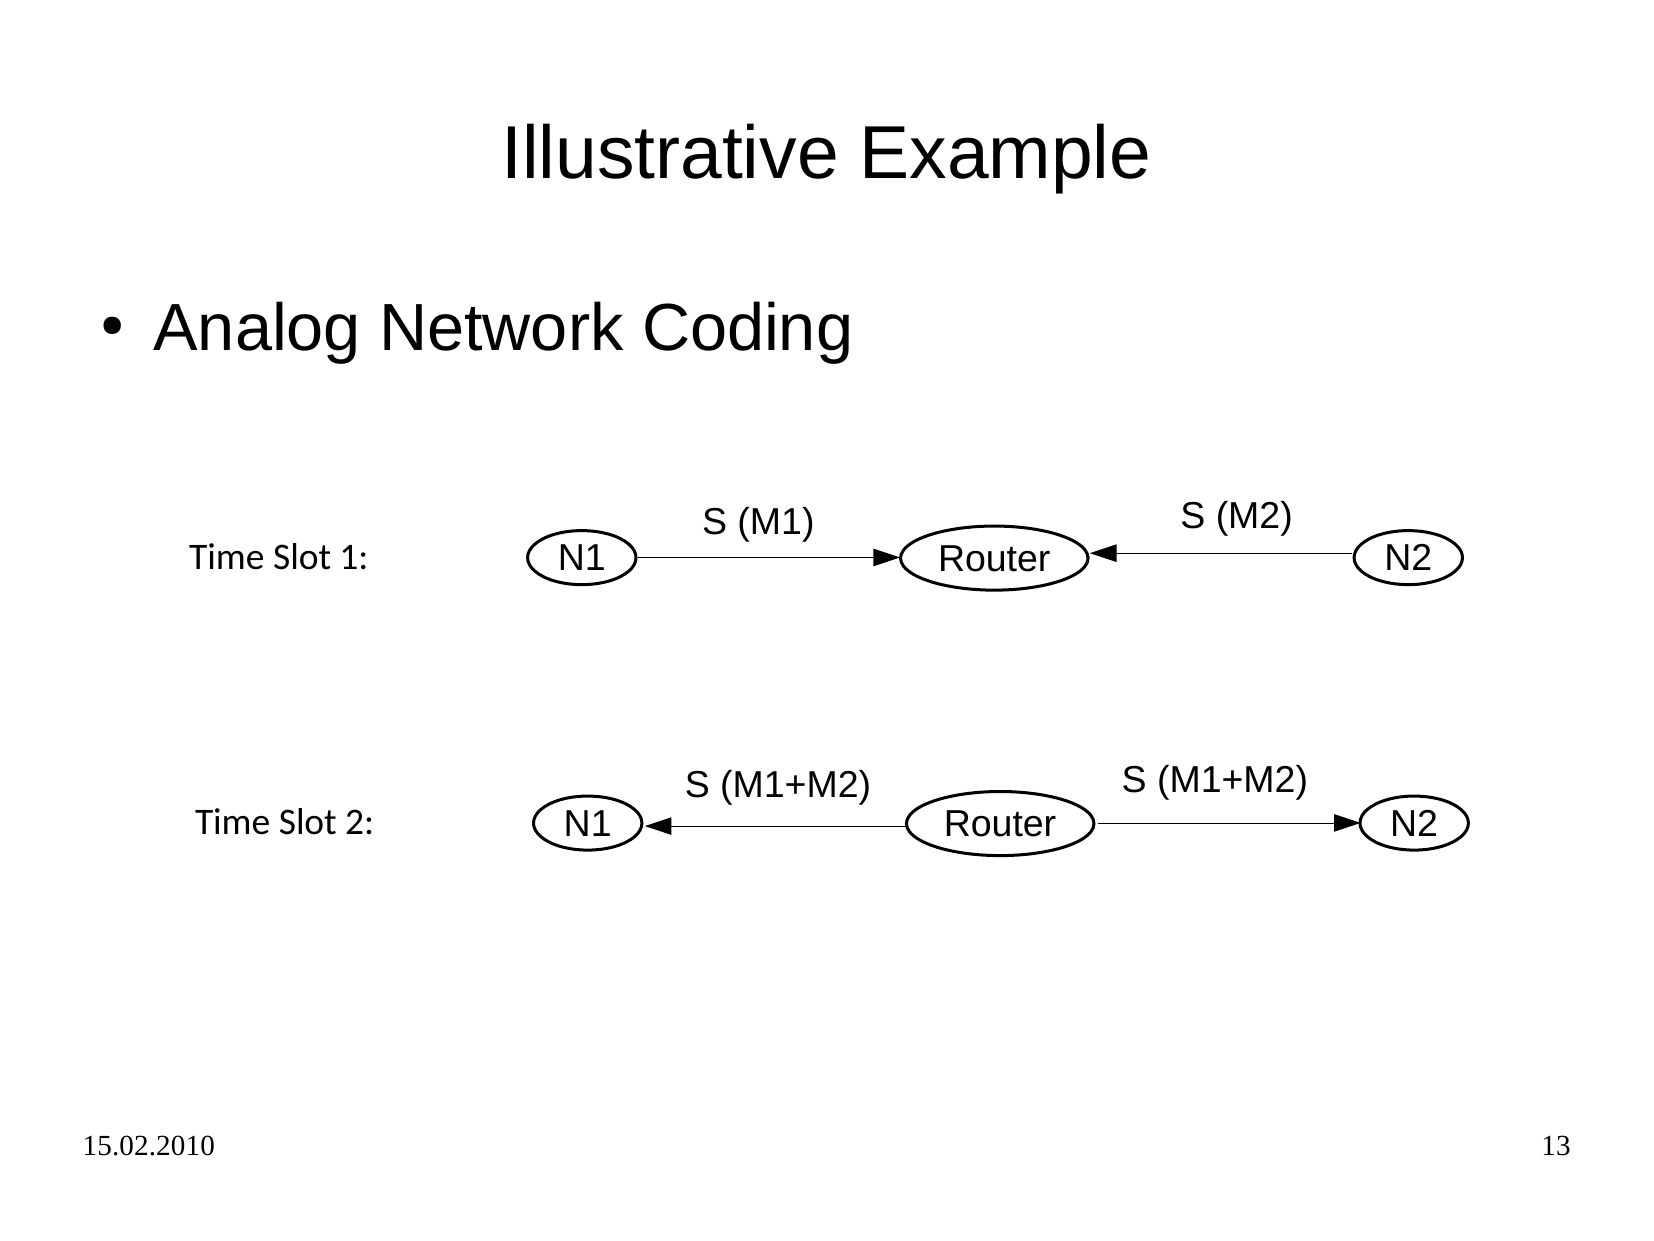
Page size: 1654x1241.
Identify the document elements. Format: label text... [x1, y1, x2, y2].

text_box N2 [1354, 530, 1463, 585]
text_box N1 [533, 796, 642, 851]
text_box Time Slot 2: [180, 799, 390, 852]
text_box Time Slot 1: [174, 533, 384, 587]
text_box Router [900, 526, 1089, 591]
text_box S (M1+M2) [1106, 750, 1339, 808]
text_box S (M2) [1165, 487, 1312, 545]
list Analog Network Coding [82, 290, 1571, 1109]
title Illustrative Example [82, 56, 1571, 250]
text_box Router [906, 791, 1094, 856]
text_box N2 [1359, 796, 1469, 851]
text_box N1 [527, 530, 637, 585]
text_box S (M1) [687, 493, 833, 551]
text_box S (M1+M2) [669, 756, 902, 814]
